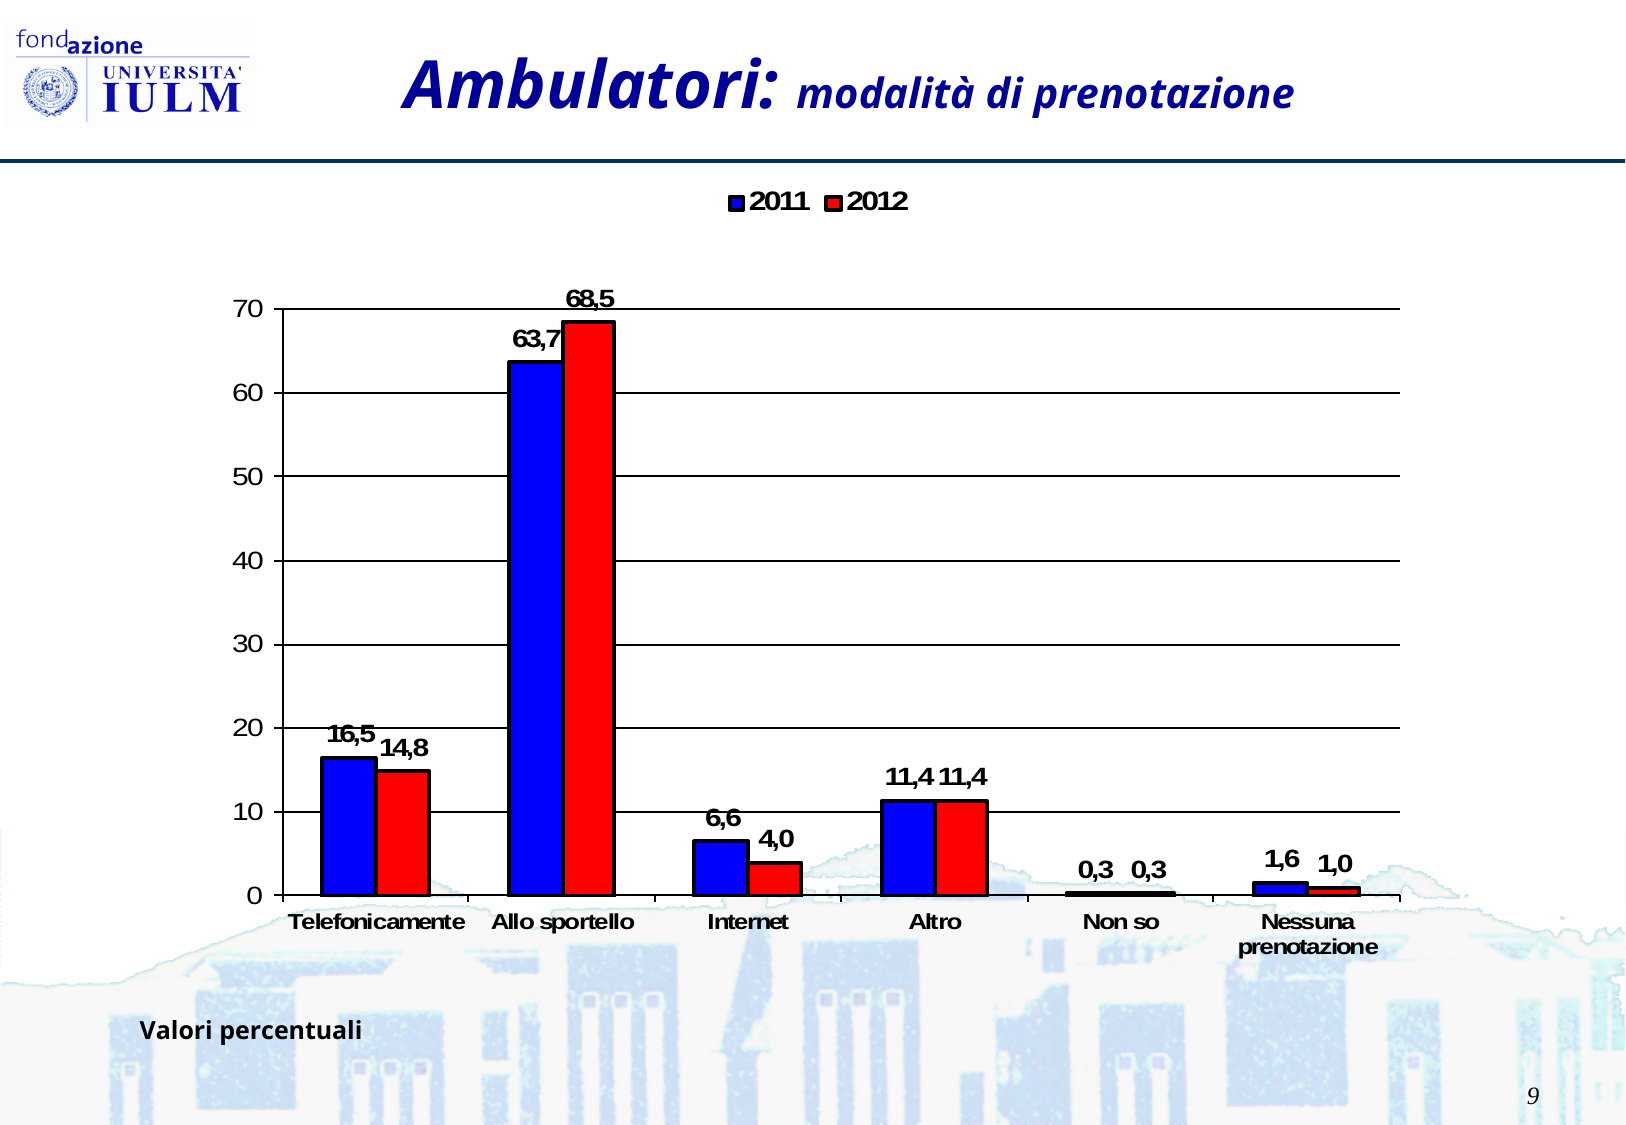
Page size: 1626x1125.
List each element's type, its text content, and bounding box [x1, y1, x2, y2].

picture [5, 19, 233, 127]
text_box Valori percentuali [80, 999, 423, 1060]
picture [221, 168, 1403, 1024]
text_box Ambulatori: modalità di prenotazione [233, 18, 1466, 144]
